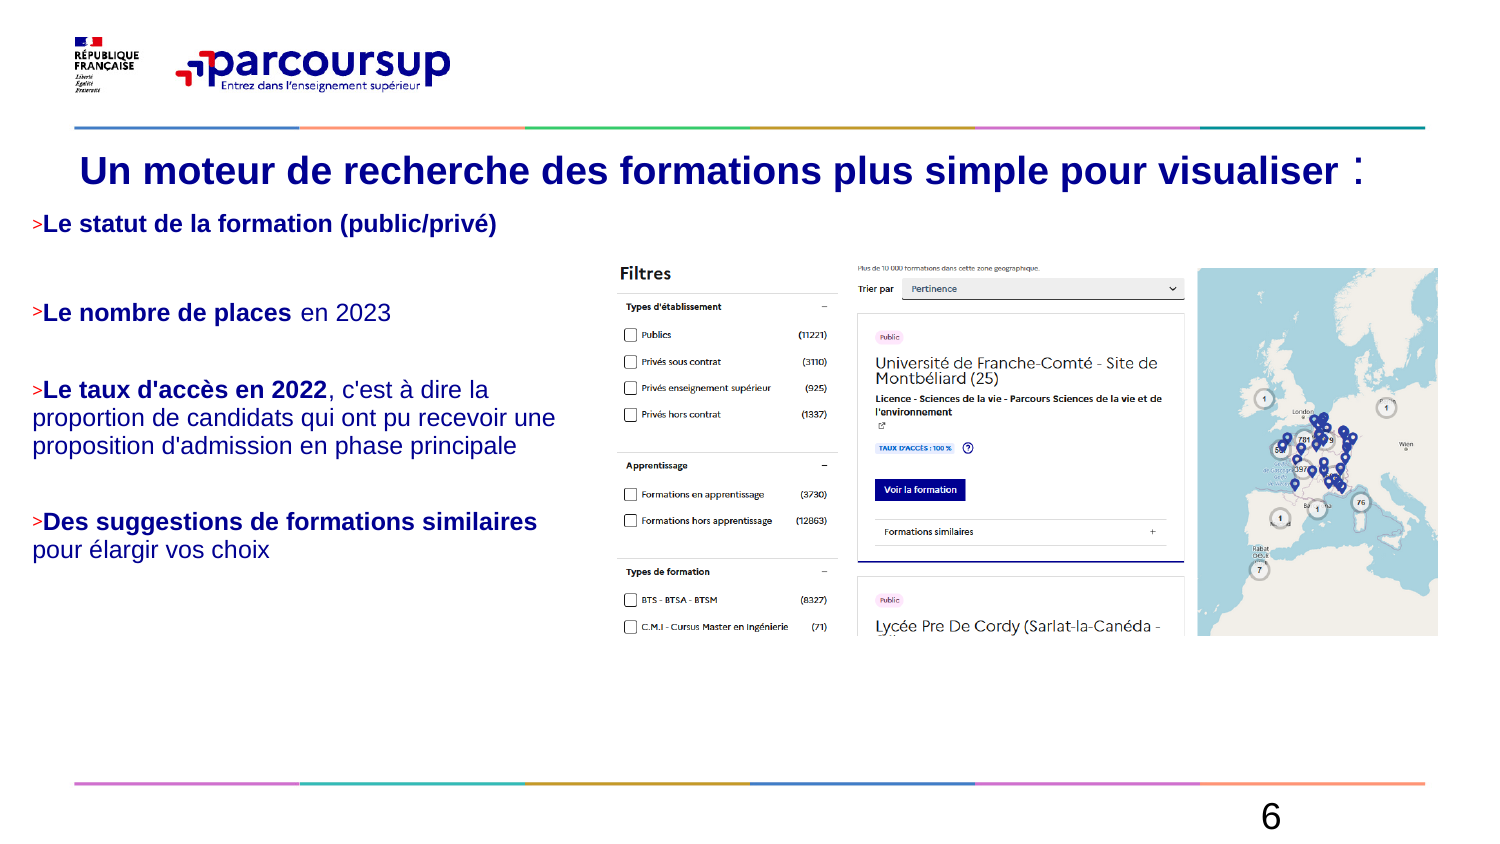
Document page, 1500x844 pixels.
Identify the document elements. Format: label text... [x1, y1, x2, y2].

list Un moteur de recherche des formations plus simple pour visualiser : [64, 131, 1465, 203]
list Le statut de la formation (public/privé) Le nombre de places en 2023 Le taux d'accès en 2022, c'est à dire la proportion de candidats qui ont pu recevoir une proposition d'admission en phase principale Des suggestions de formations similaires pour élargir vos choix [17, 202, 591, 756]
text_box [1246, 784, 1438, 844]
picture [614, 266, 1438, 636]
